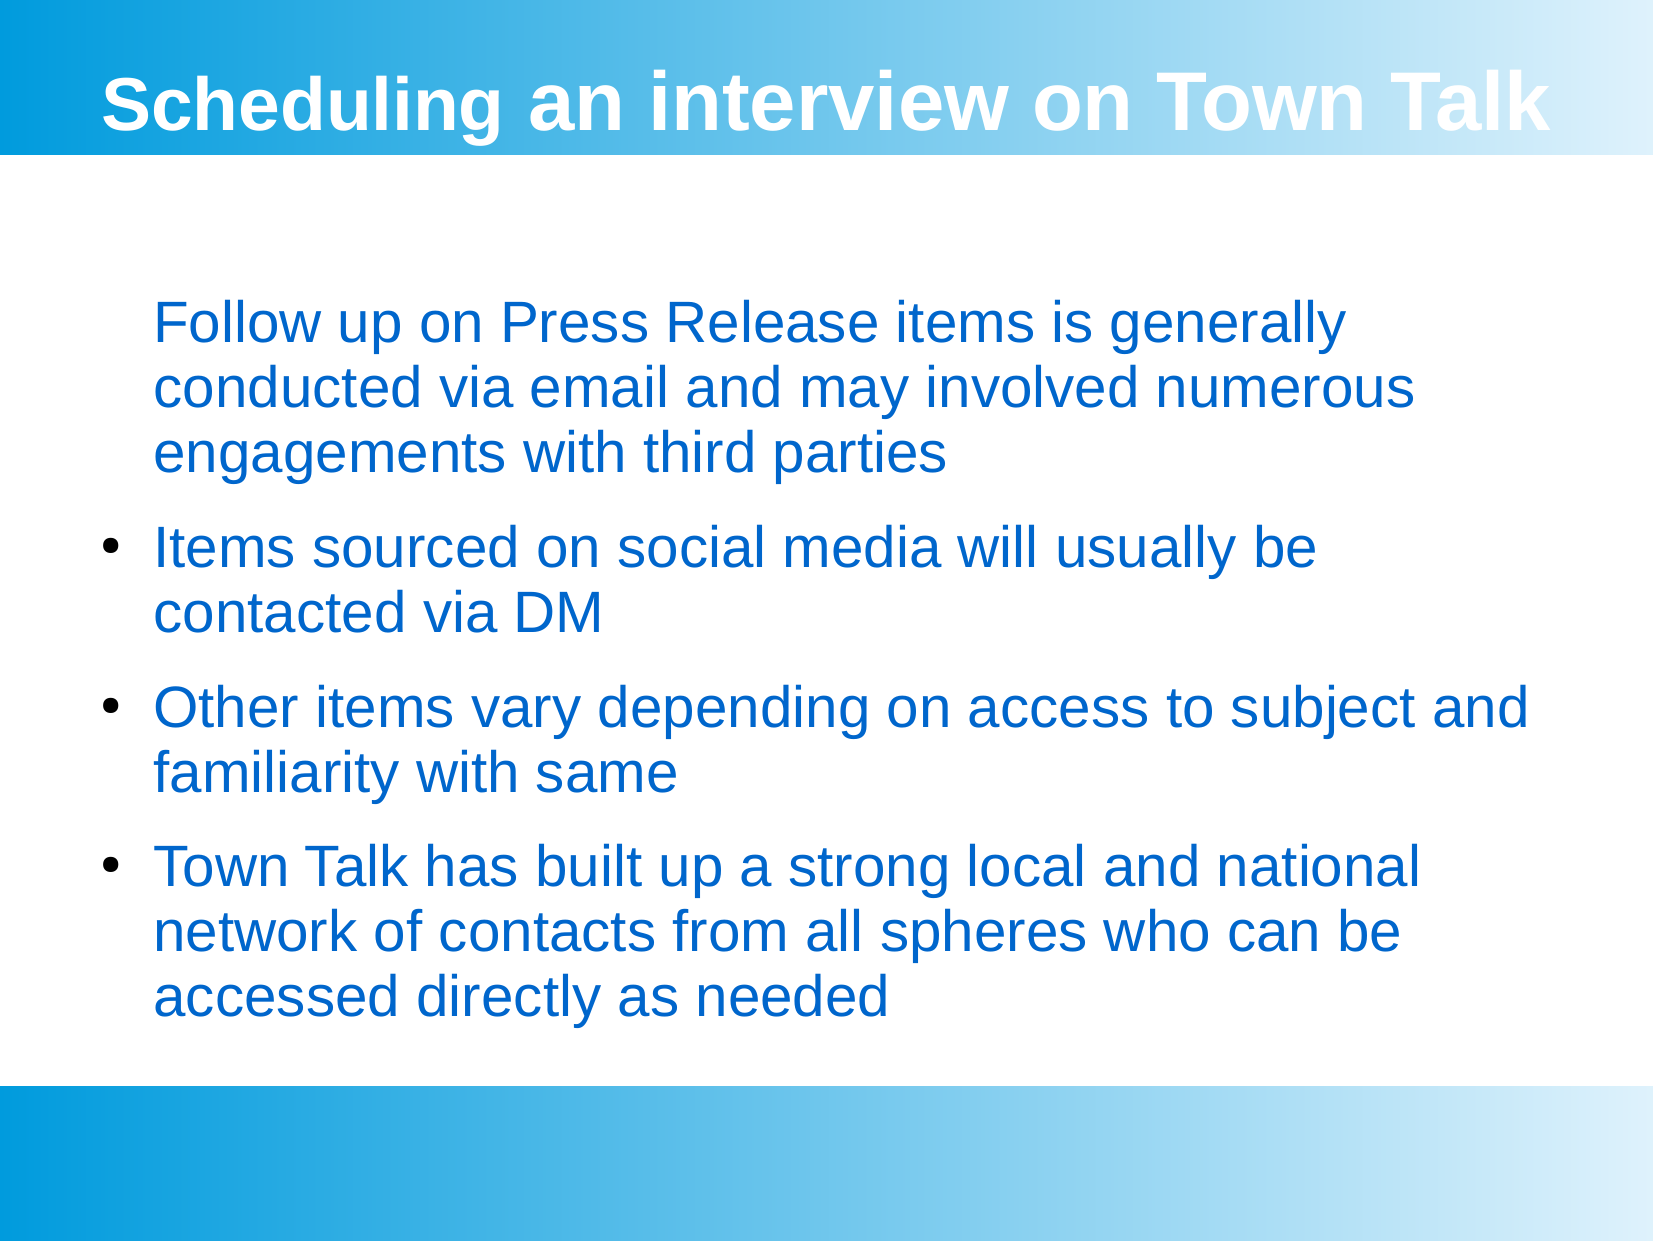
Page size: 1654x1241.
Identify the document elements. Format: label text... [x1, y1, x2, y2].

list Follow up on Press Release items is generally conducted via email and may involved numerous engagements with third parties Items sourced on social media will usually be contacted via DM Other items vary depending on access to subject and familiarity with same Town Talk has built up a strong local and national network of contacts from all spheres who can be accessed directly as needed [82, 290, 1571, 1010]
title Scheduling an interview on Town Talk [82, 49, 1571, 155]
